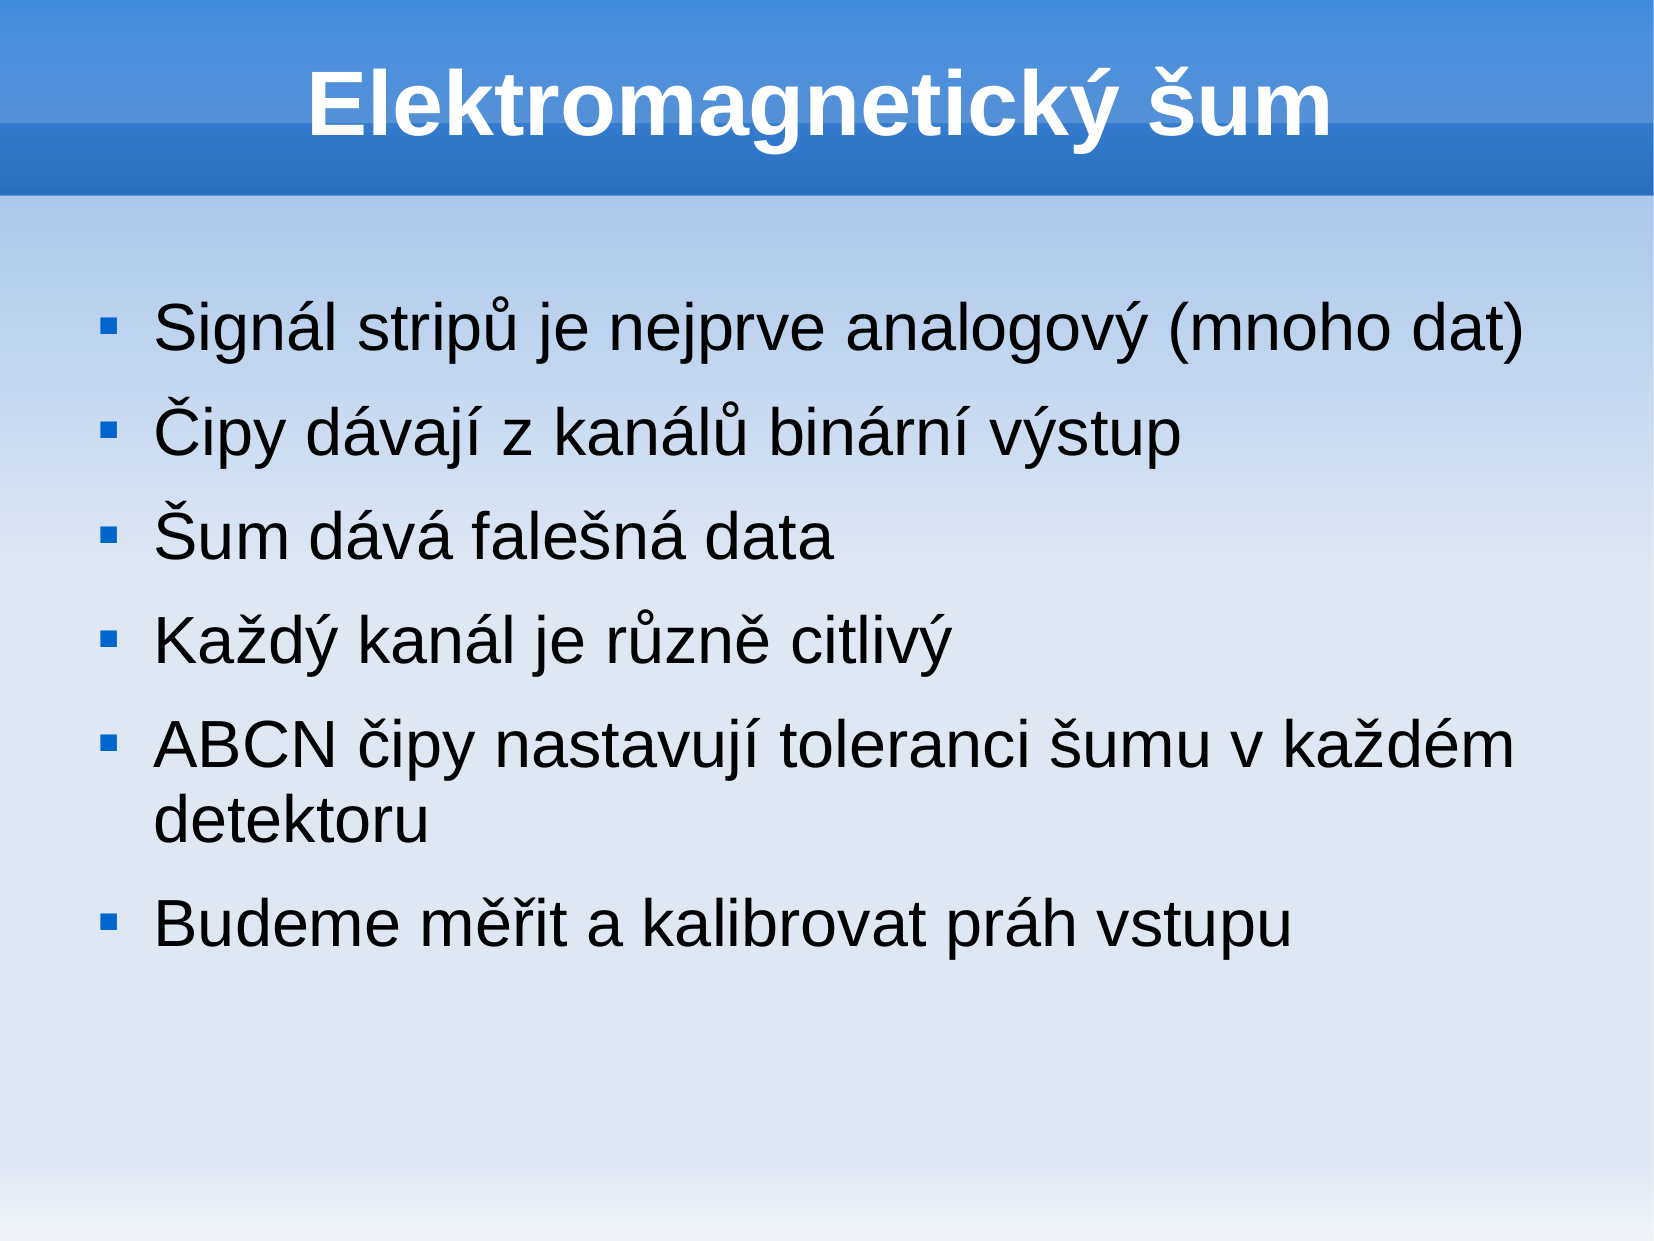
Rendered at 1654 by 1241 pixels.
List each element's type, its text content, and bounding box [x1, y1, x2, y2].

picture [0, 0, 1654, 1241]
list Signál stripů je nejprve analogový (mnoho dat) Čipy dávají z kanálů binární výstup Šum dává falešná data Každý kanál je různě citlivý ABCN čipy nastavují toleranci šumu v každém detektoru Budeme měřit a kalibrovat práh vstupu [82, 290, 1571, 1094]
title Elektromagnetický šum [76, 7, 1565, 200]
